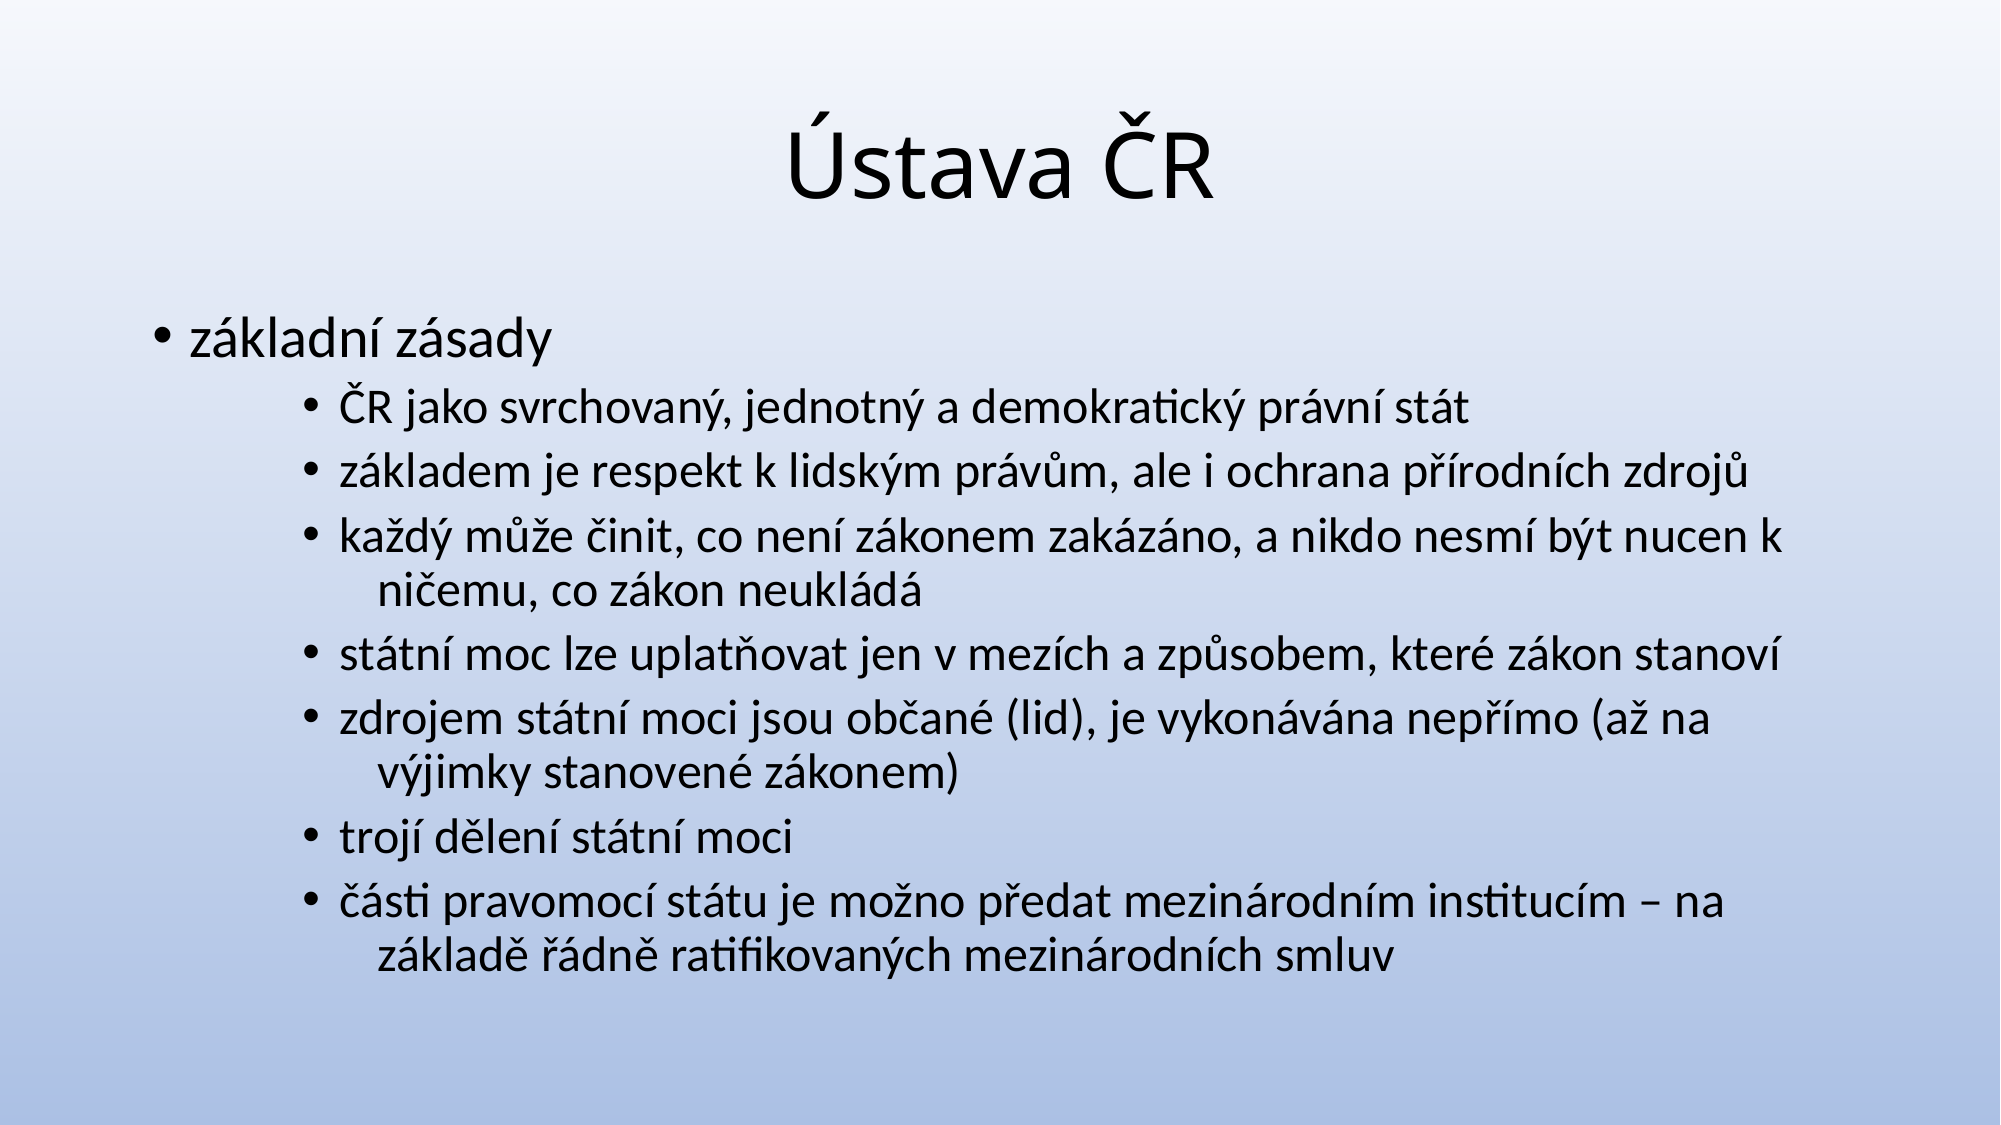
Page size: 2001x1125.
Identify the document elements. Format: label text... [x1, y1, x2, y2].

list základní zásady ČR jako svrchovaný, jednotný a demokratický právní stát základem je respekt k lidským právům, ale i ochrana přírodních zdrojů každý může činit, co není zákonem zakázáno, a nikdo nesmí být nucen k ničemu, co zákon neukládá státní moc lze uplatňovat jen v mezích a způsobem, které zákon stanoví zdrojem státní moci jsou občané (lid), je vykonávána nepřímo (až na výjimky stanovené zákonem) trojí dělení státní moci části pravomocí státu je možno předat mezinárodním institucím – na základě řádně ratifikovaných mezinárodních smluv [137, 299, 1863, 1014]
title Ústava ČR [137, 59, 1863, 278]
